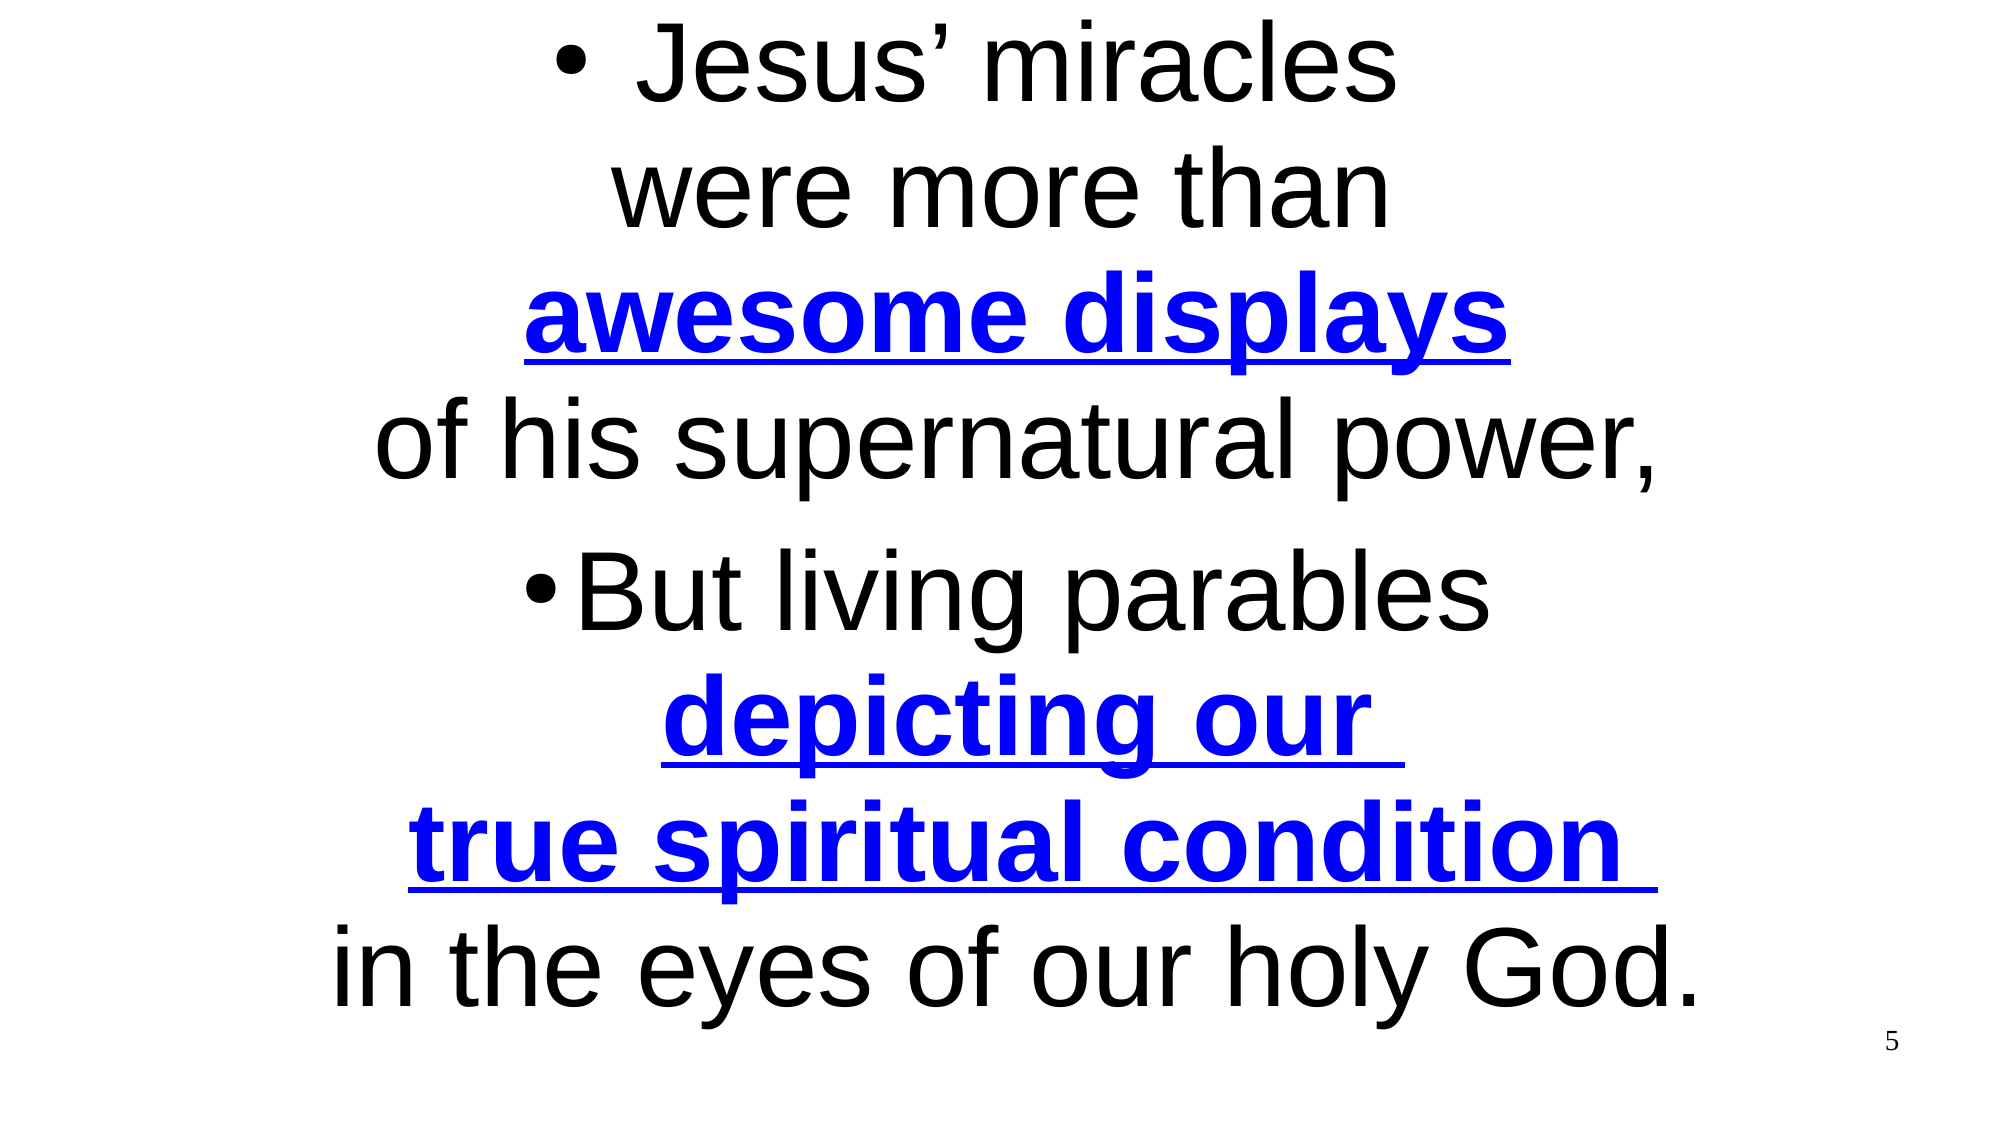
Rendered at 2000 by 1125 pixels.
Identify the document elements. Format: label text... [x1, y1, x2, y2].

list Jesus’ miracles were more than awesome displays of his supernatural power, But living parables depicting our true spiritual condition in the eyes of our holy God. [0, 0, 1996, 1123]
